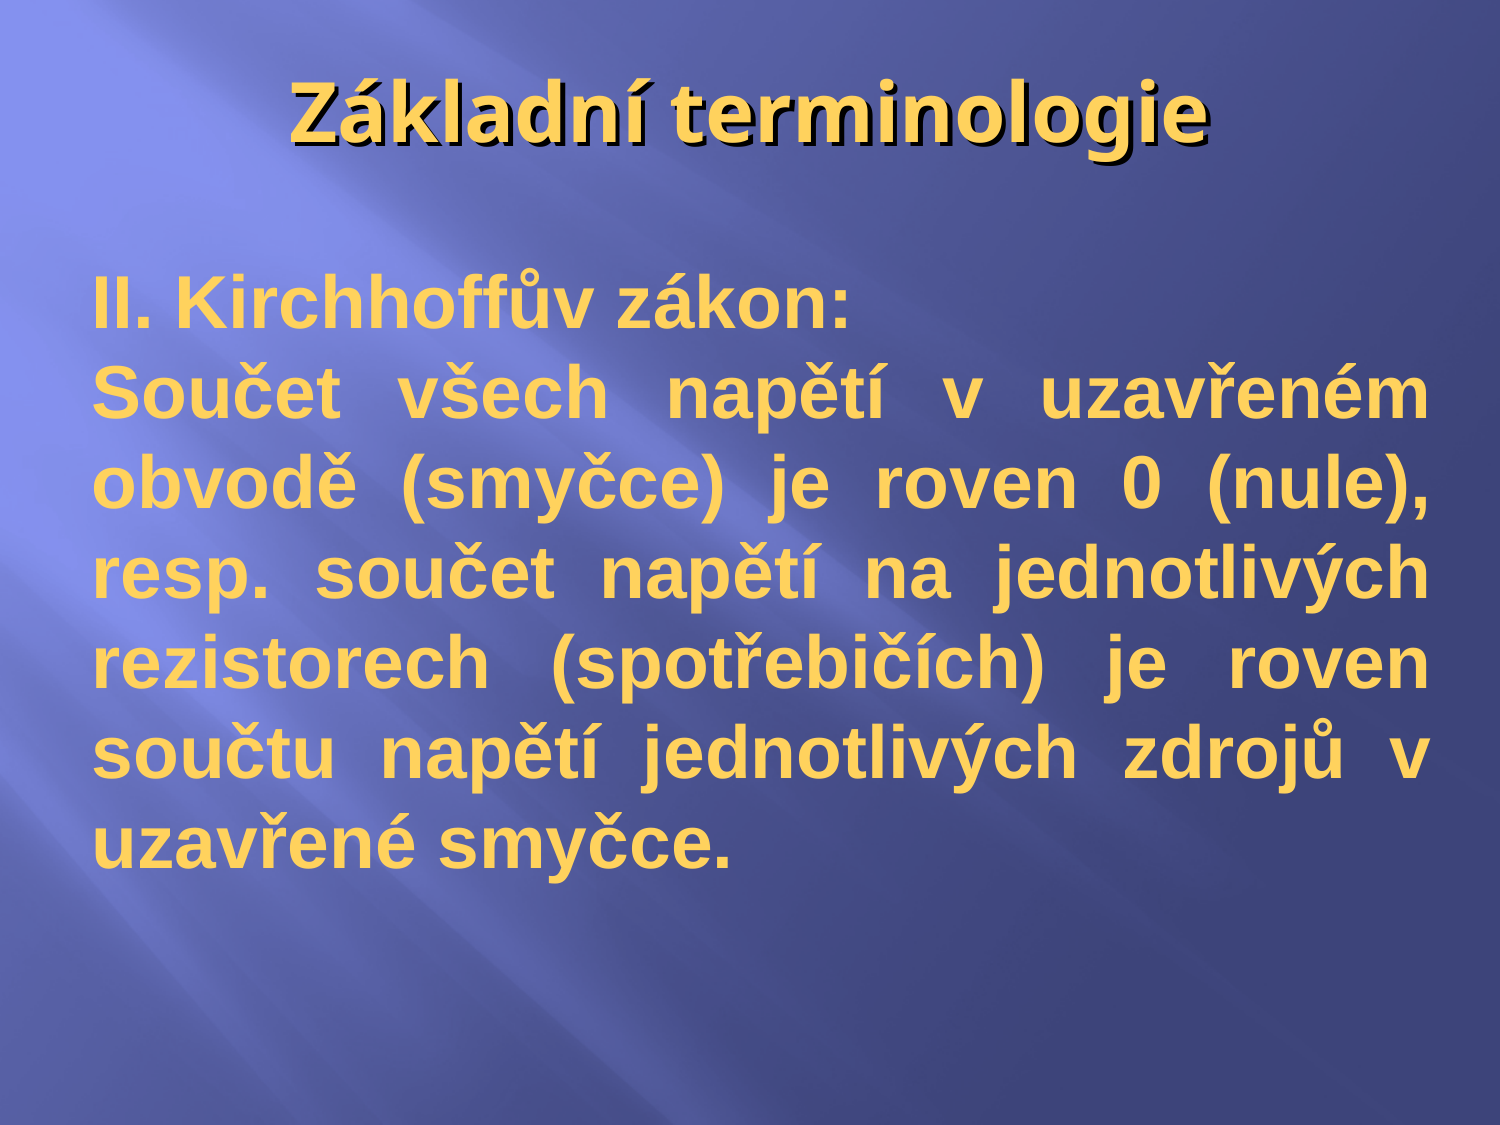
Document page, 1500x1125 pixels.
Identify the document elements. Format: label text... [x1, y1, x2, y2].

text_box II. Kirchhoffův zákon: Součet všech napětí v uzavřeném obvodě (smyčce) je roven 0 (nule), resp. součet napětí na jednotlivých rezistorech (spotřebičích) je roven součtu napětí jednotlivých zdrojů v uzavřené smyčce. [76, 172, 1448, 965]
picture [0, 0, 1500, 1125]
title Základní terminologie [75, 45, 1426, 173]
